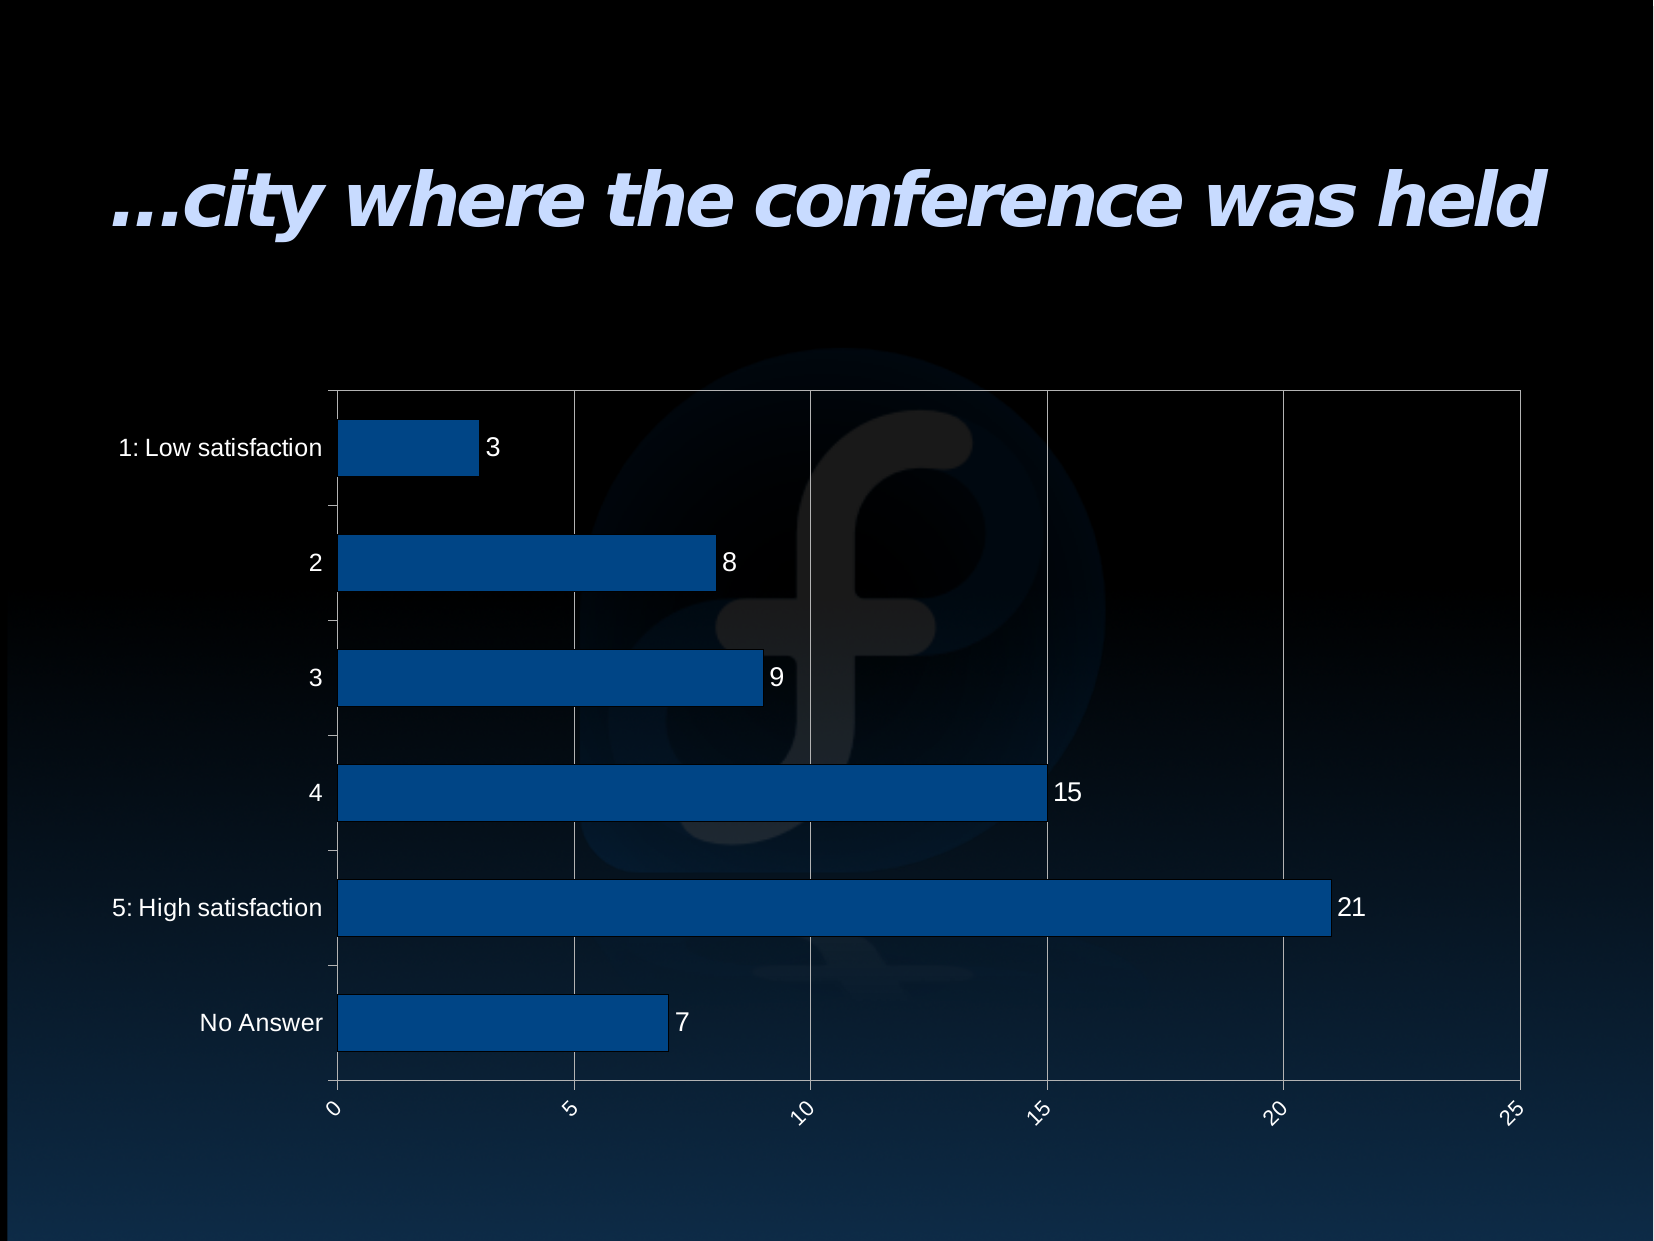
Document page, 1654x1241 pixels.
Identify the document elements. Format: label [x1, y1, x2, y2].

picture [7, 6, 1654, 1241]
chart [337, 534, 717, 553]
chart [337, 419, 480, 477]
